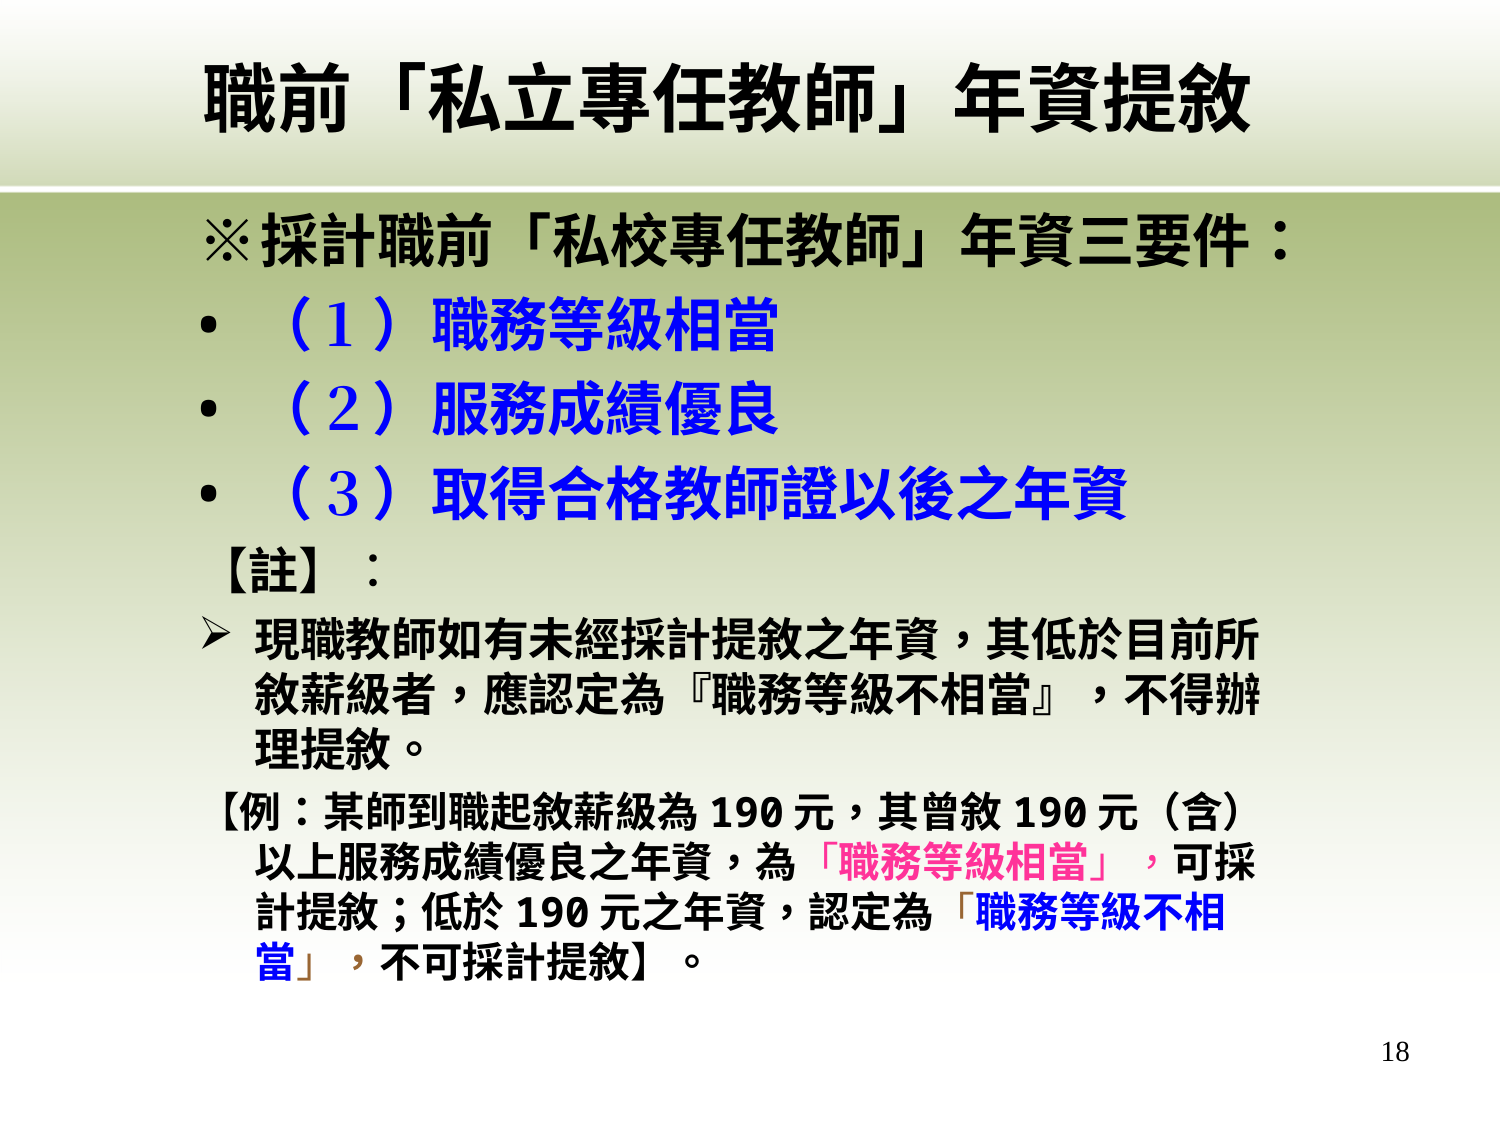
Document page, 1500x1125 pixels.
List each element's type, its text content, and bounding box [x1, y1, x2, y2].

text_box <number> [1074, 1024, 1426, 1103]
list ※採計職前「私校專任教師」年資三要件： （1）職務等級相當 （2）服務成績優良 （3）取得合格教師證以後之年資 【註】： 現職教師如有未經採計提敘之年資，其低於目前所敘薪級者，應認定為『職務等級不相當』，不得辦理提敘。 【例：某師到職起敘薪級為190元，其曾敘190元（含）以上服務成績優良之年資，為「職務等級相當」，可採計提敘；低於190元之年資，認定為「職務等級不相當」，不可採計提敘】。 [183, 196, 1296, 1047]
title 職前「私立專任教師」年資提敘 [187, 30, 1300, 149]
picture [0, 0, 1500, 1125]
